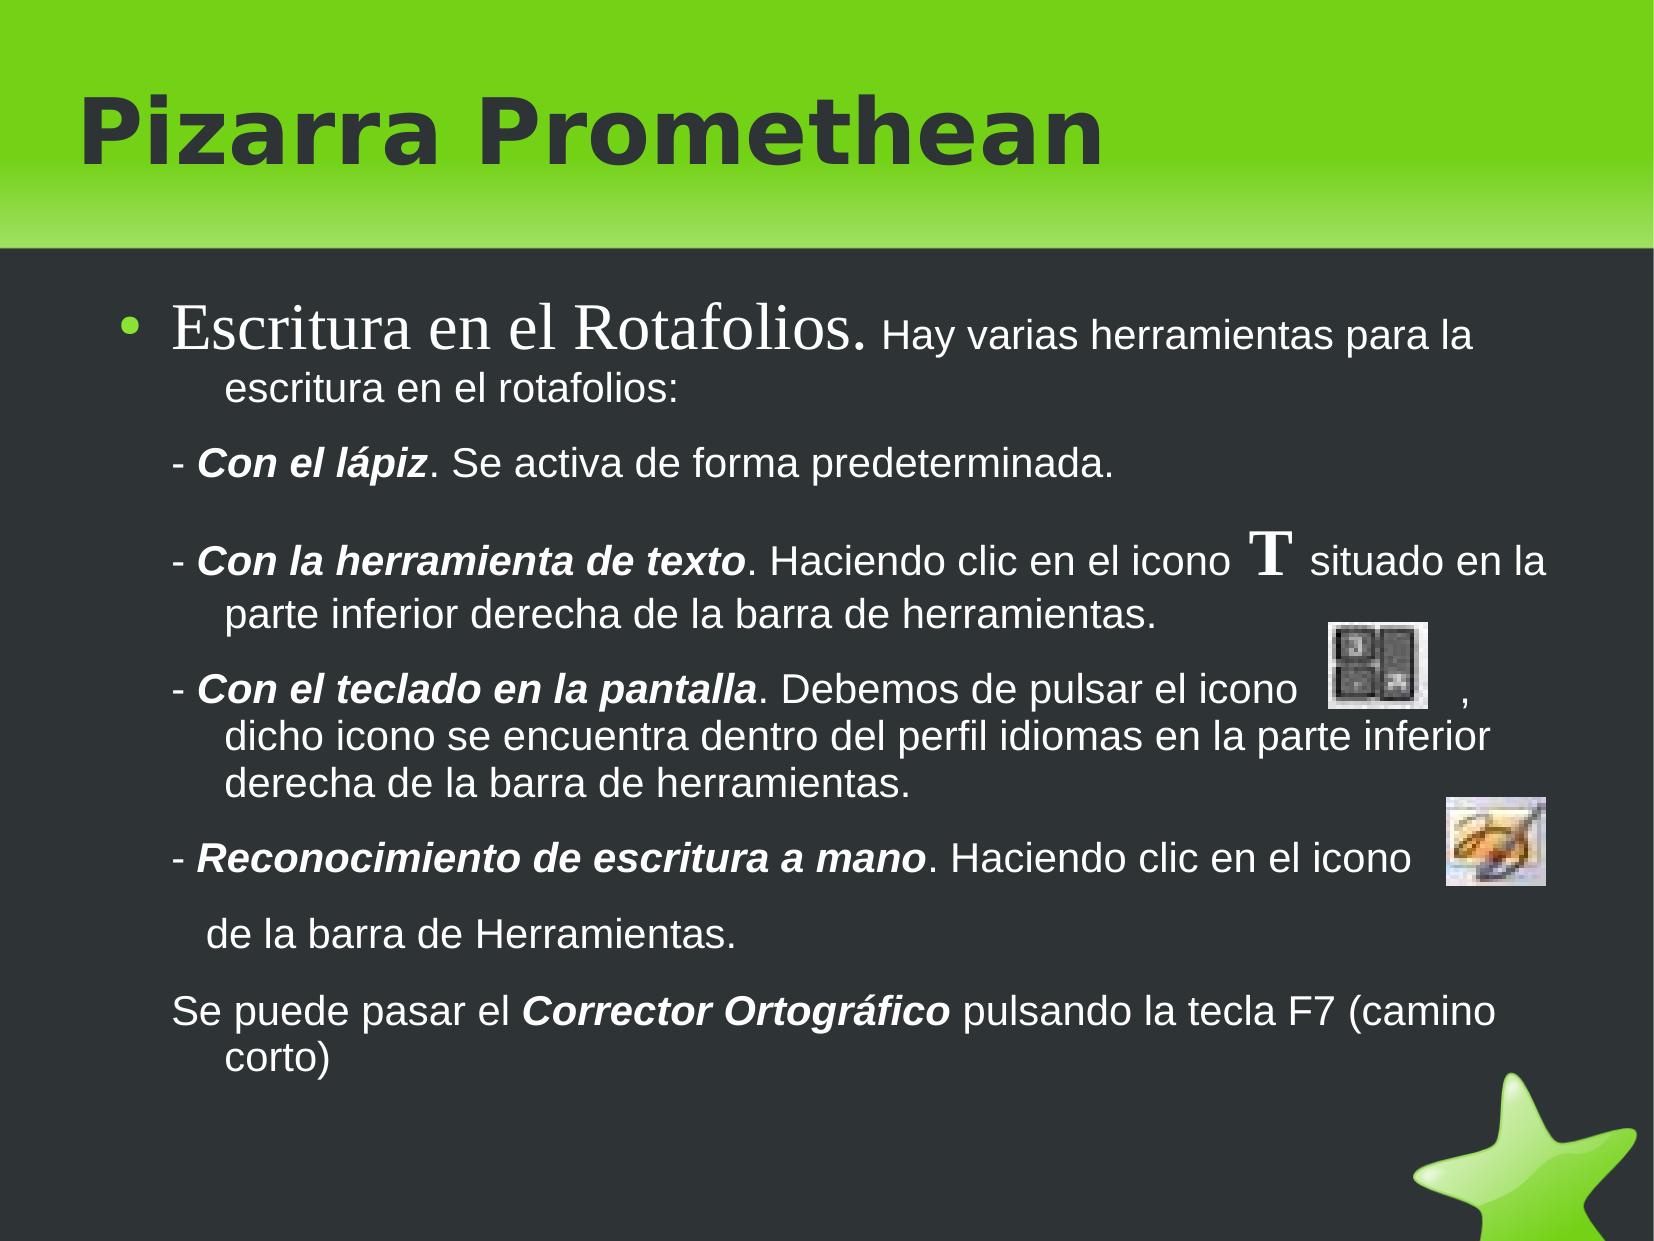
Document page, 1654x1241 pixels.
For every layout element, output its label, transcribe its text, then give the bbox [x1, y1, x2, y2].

list Escritura en el Rotafolios. Hay varias herramientas para la escritura en el rotafolios: - Con el lápiz. Se activa de forma predeterminada. - Con la herramienta de texto. Haciendo clic en el icono T situado en la parte inferior derecha de la barra de herramientas. - Con el teclado en la pantalla. Debemos de pulsar el icono , dicho icono se encuentra dentro del perfil idiomas en la parte inferior derecha de la barra de herramientas. - Reconocimiento de escritura a mano. Haciendo clic en el icono de la barra de Herramientas. Se puede pasar el Corrector Ortográfico pulsando la tecla F7 (camino corto) [82, 290, 1571, 1094]
picture [0, 0, 1654, 1241]
title Pizarra Promethean [76, 36, 1565, 229]
